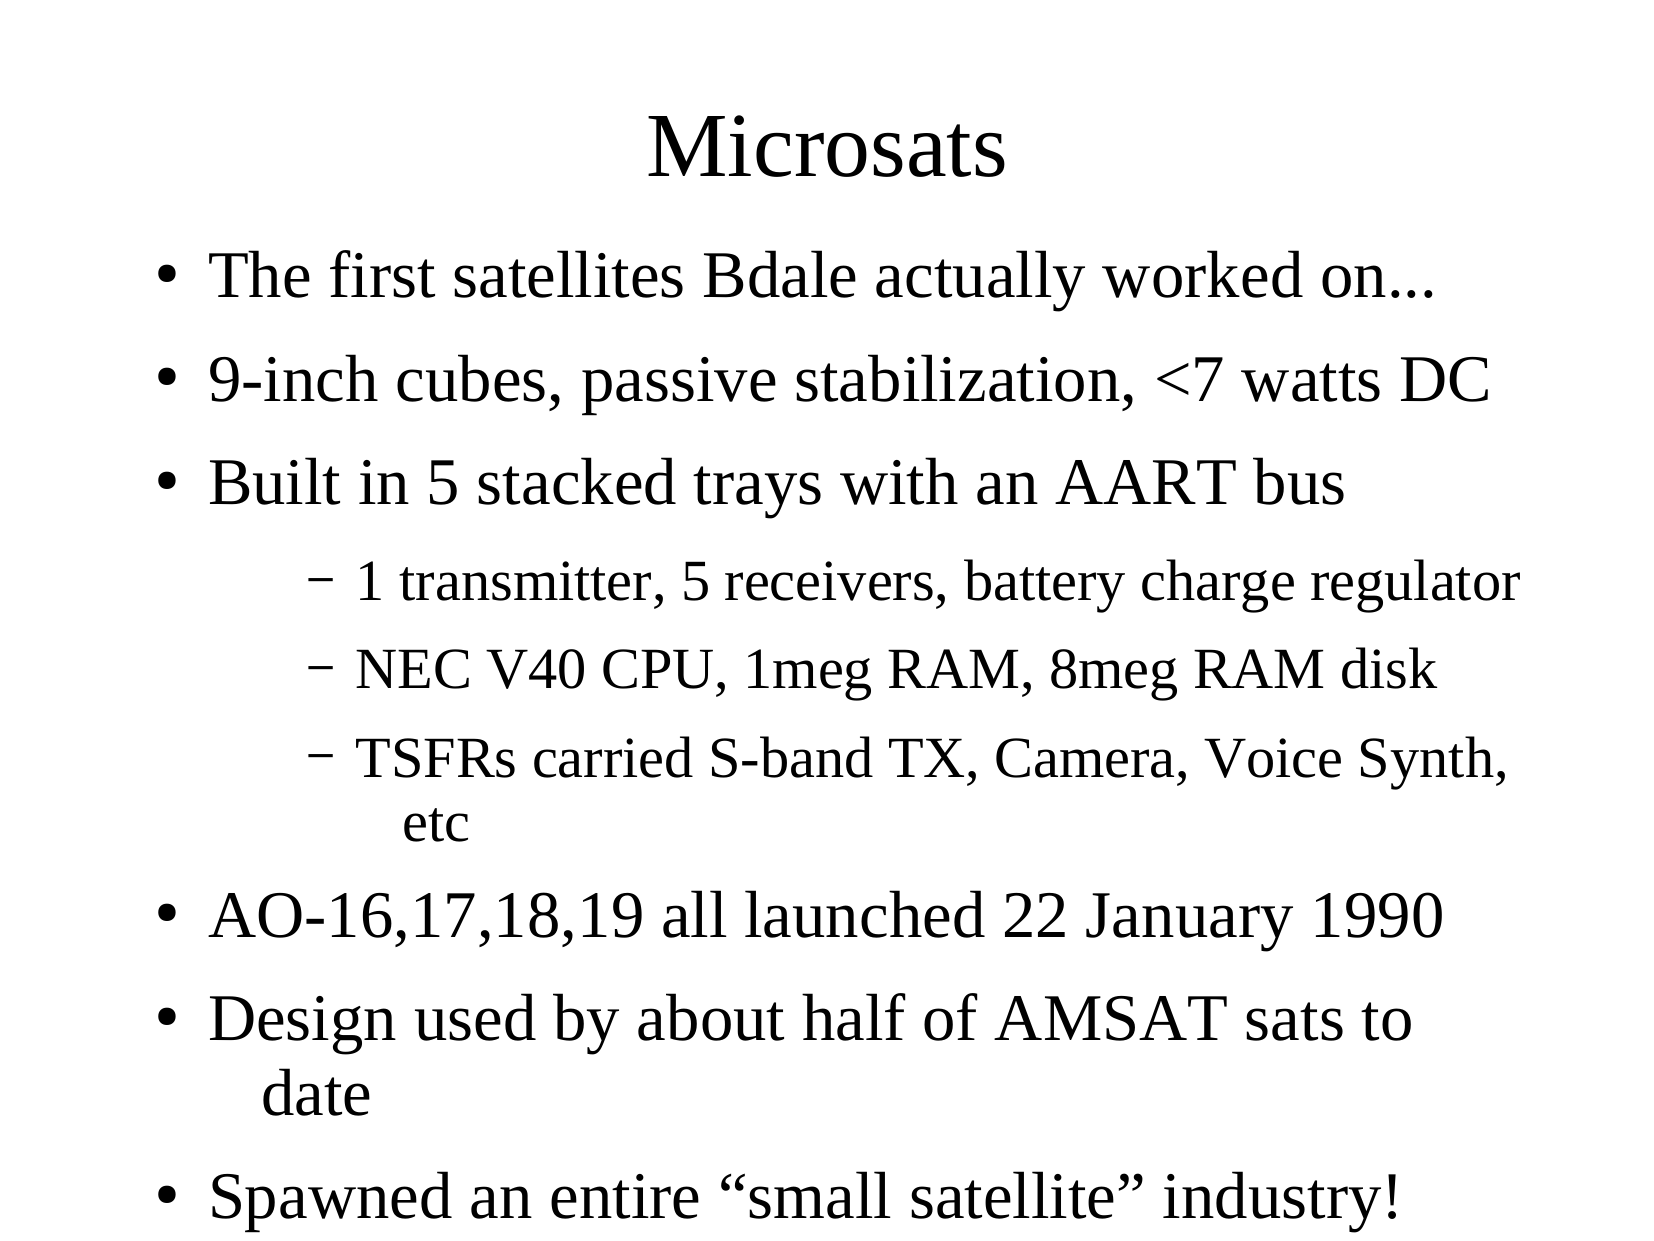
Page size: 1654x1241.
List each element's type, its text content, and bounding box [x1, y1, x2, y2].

title Microsats [121, 41, 1534, 249]
list The first satellites Bdale actually worked on... 9-inch cubes, passive stabilization, <7 watts DC Built in 5 stacked trays with an AART bus 1 transmitter, 5 receivers, battery charge regulator NEC V40 CPU, 1meg RAM, 8meg RAM disk TSFRs carried S-band TX, Camera, Voice Synth, etc AO-16,17,18,19 all launched 22 January 1990 Design used by about half of AMSAT sats to date Spawned an entire “small satellite” industry! [119, 237, 1532, 1095]
